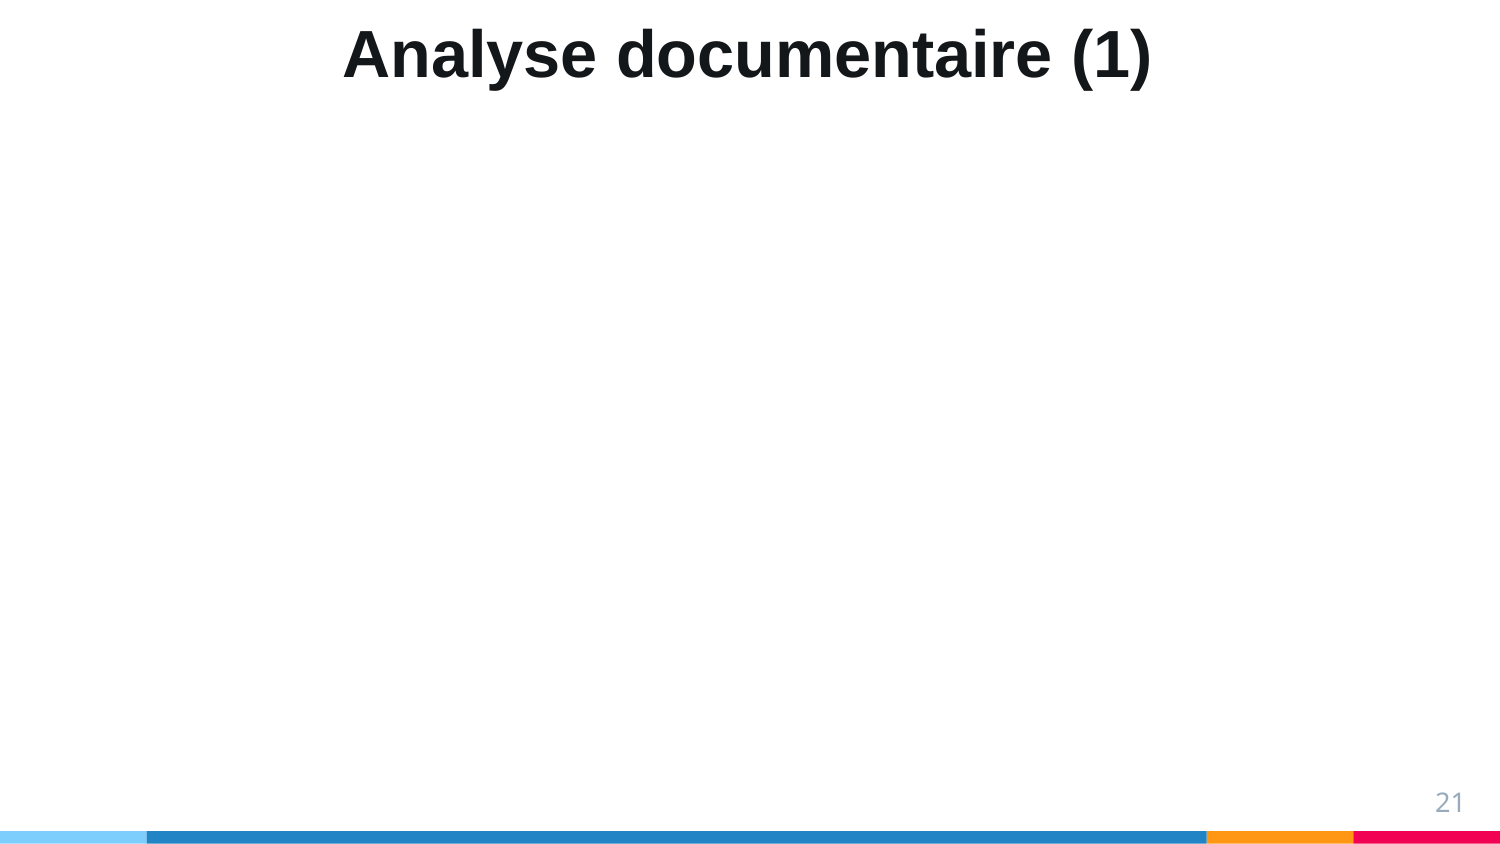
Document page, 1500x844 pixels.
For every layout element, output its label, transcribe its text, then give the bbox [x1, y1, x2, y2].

title Analyse documentaire (1) [0, 0, 1499, 107]
slide_number <number> [1391, 770, 1482, 822]
